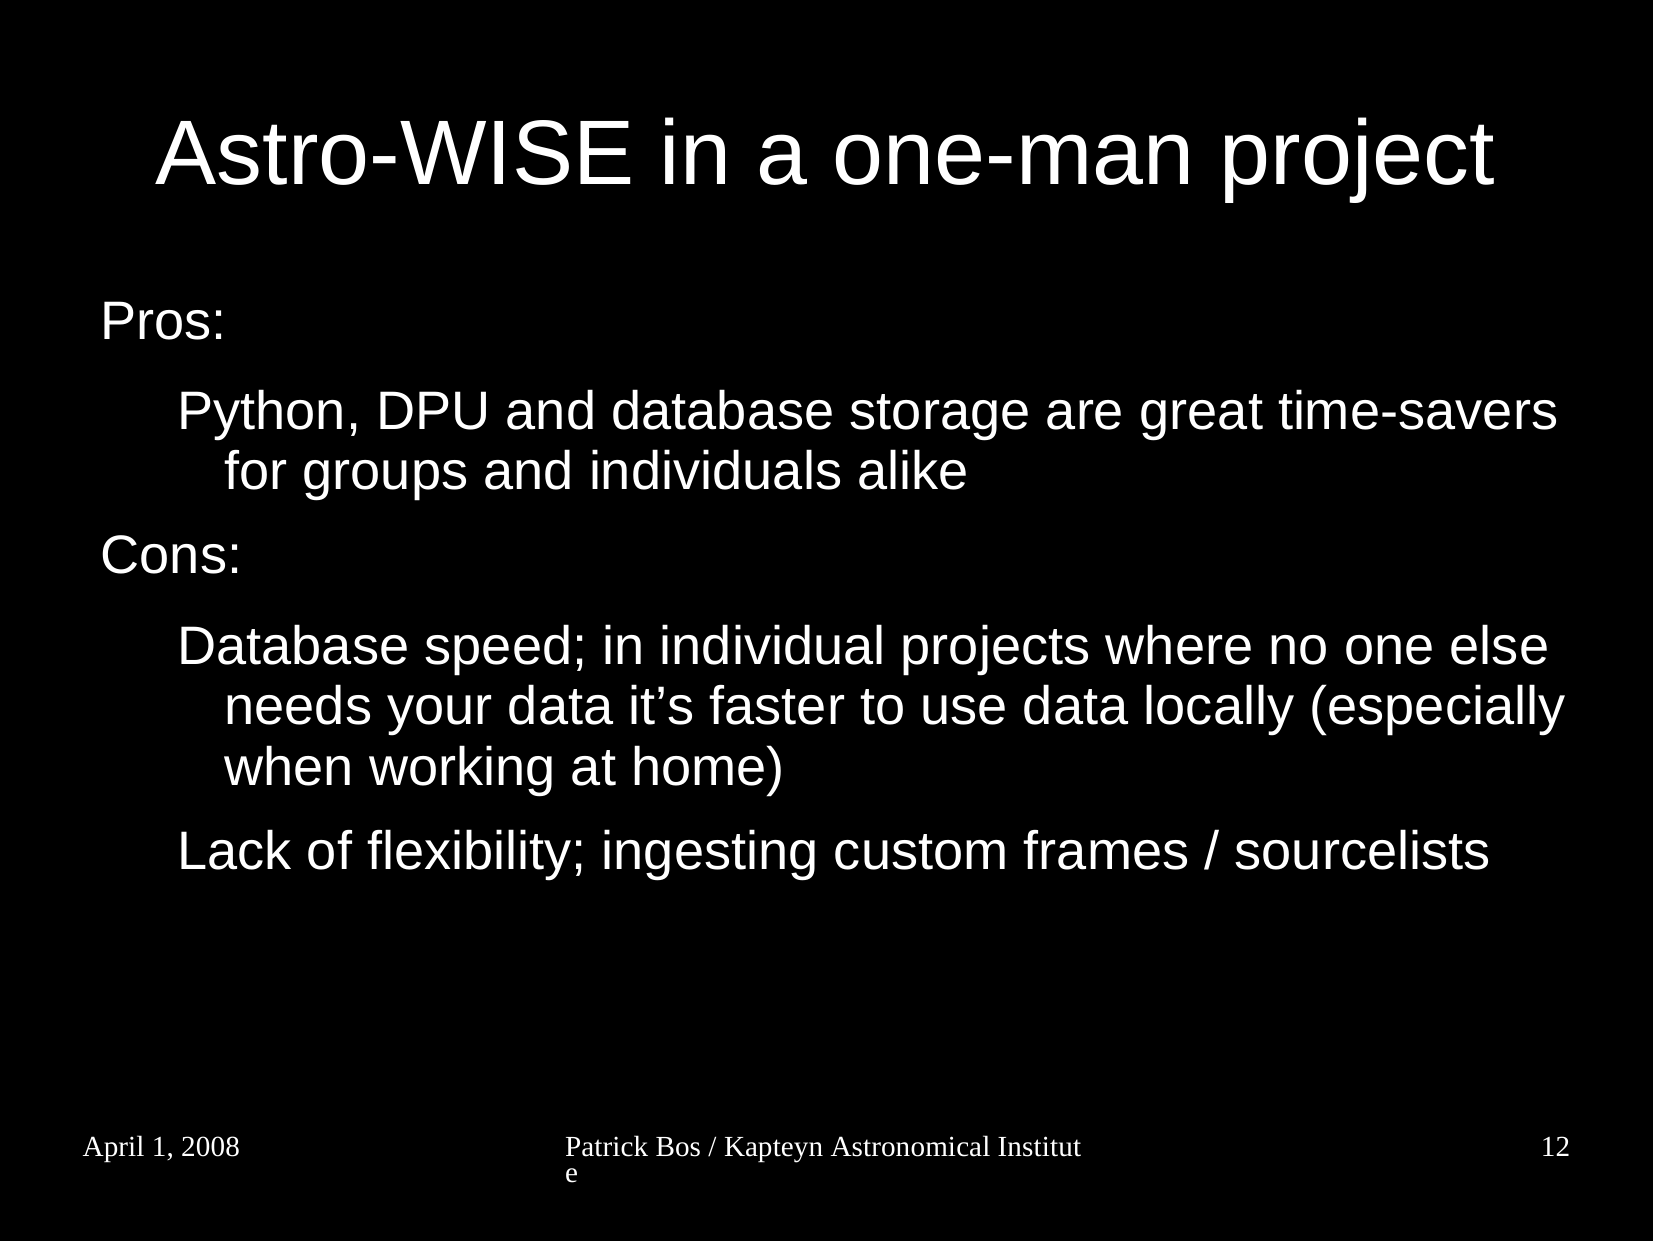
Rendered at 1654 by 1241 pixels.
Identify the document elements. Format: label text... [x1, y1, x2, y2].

list Pros: Python, DPU and database storage are great time-savers for groups and individuals alike Cons: Database speed; in individual projects where no one else needs your data it’s faster to use data locally (especially when working at home) Lack of flexibility; ingesting custom frames / sourcelists [82, 290, 1571, 1109]
title Astro-WISE in a one-man project [82, 49, 1571, 257]
